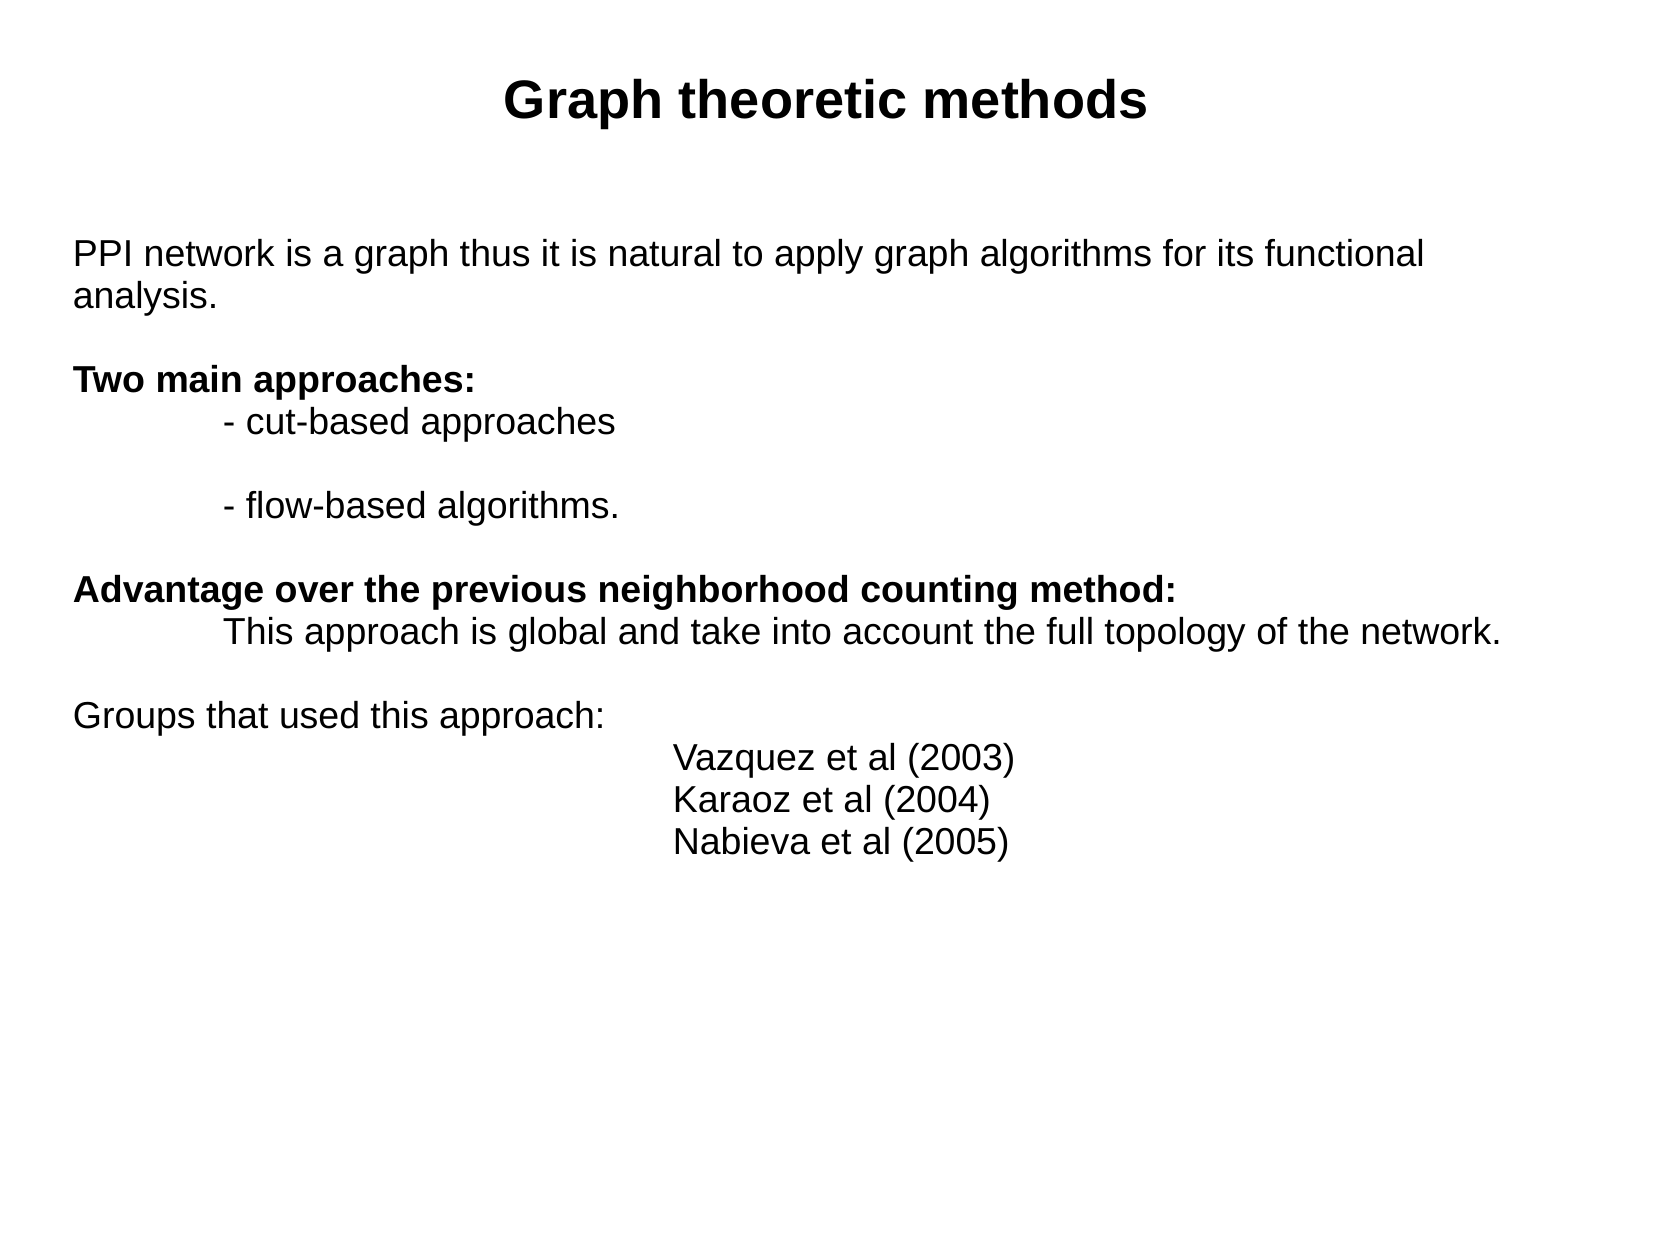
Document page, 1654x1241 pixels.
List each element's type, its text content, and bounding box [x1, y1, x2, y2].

text_box PPI network is a graph thus it is natural to apply graph algorithms for its functional analysis. Two main approaches: - cut-based approaches - flow-based algorithms. Advantage over the previous neighborhood counting method: This approach is global and take into account the full topology of the network. Groups that used this approach: Vazquez et al (2003) Karaoz et al (2004) Nabieva et al (2005) [58, 225, 1596, 915]
text_box Graph theoretic methods [427, 61, 1227, 139]
